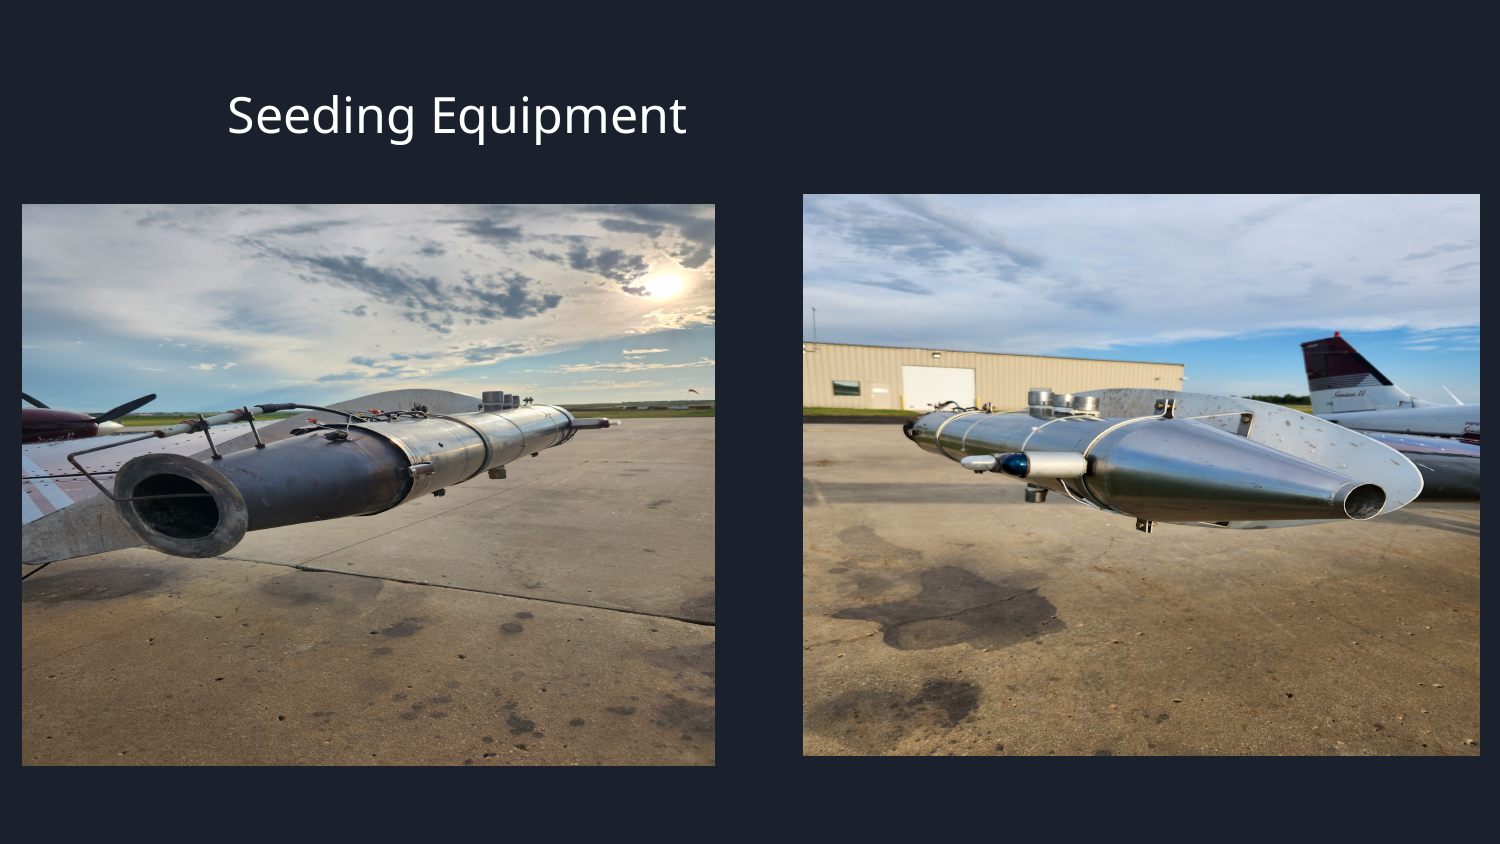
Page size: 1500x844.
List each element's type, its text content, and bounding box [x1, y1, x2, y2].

picture [22, 204, 715, 766]
picture [803, 194, 1480, 756]
title Seeding Equipment [212, 64, 1368, 215]
